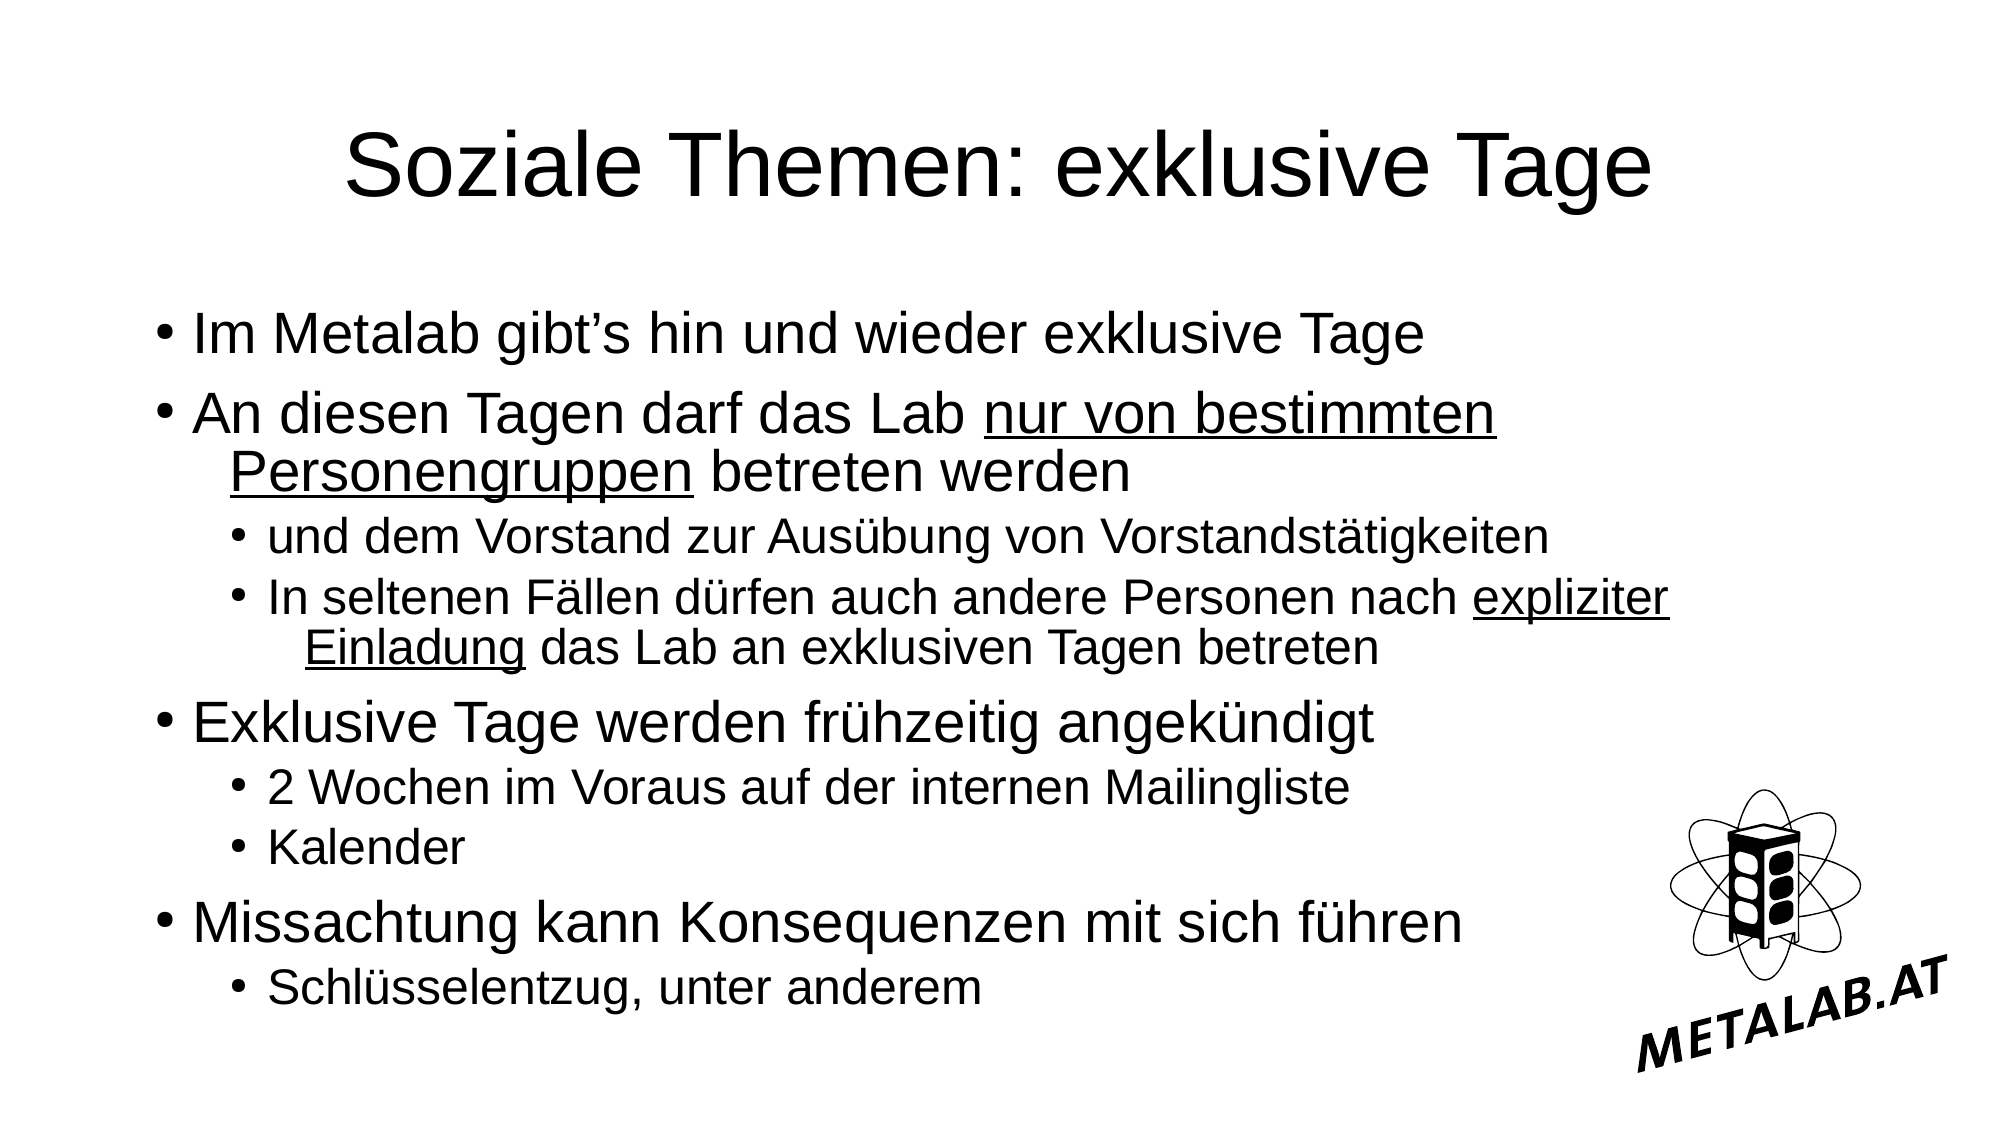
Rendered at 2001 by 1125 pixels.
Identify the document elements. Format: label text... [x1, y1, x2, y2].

list Im Metalab gibt’s hin und wieder exklusive Tage An diesen Tagen darf das Lab nur von bestimmten Personengruppen betreten werden und dem Vorstand zur Ausübung von Vorstandstätigkeiten In seltenen Fällen dürfen auch andere Personen nach expliziter Einladung das Lab an exklusiven Tagen betreten Exklusive Tage werden frühzeitig angekündigt 2 Wochen im Voraus auf der internen Mailingliste Kalender Missachtung kann Konsequenzen mit sich führen Schlüsselentzug, unter anderem [137, 299, 1863, 1072]
title Soziale Themen: exklusive Tage [137, 59, 1863, 278]
